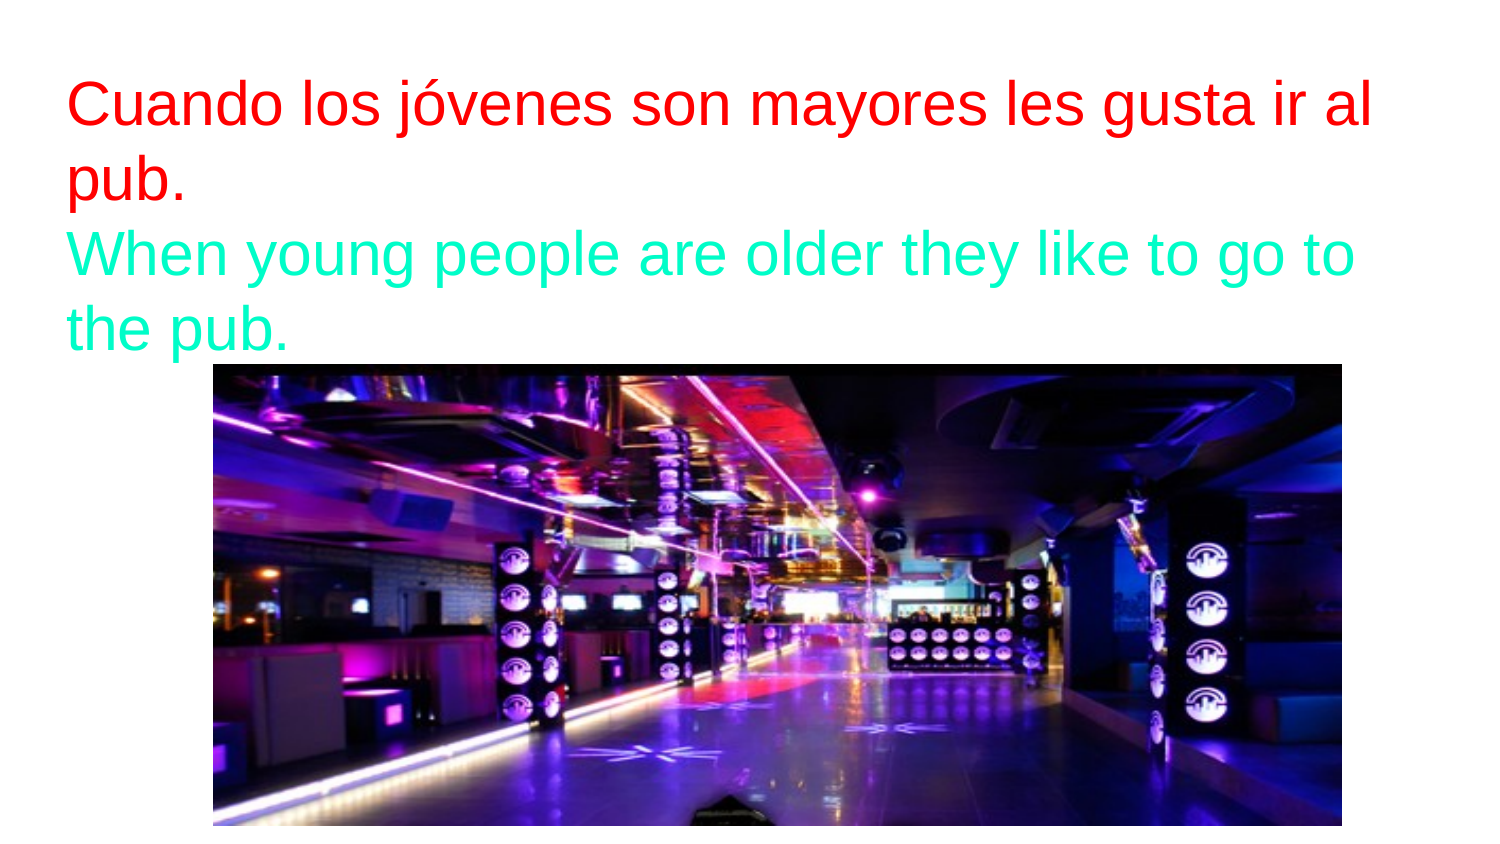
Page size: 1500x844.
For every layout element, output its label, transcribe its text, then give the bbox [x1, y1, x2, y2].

title Cuando los jóvenes son mayores les gusta ir al pub. When young people are older they like to go to the pub. [51, 48, 1449, 345]
picture [213, 364, 1342, 826]
